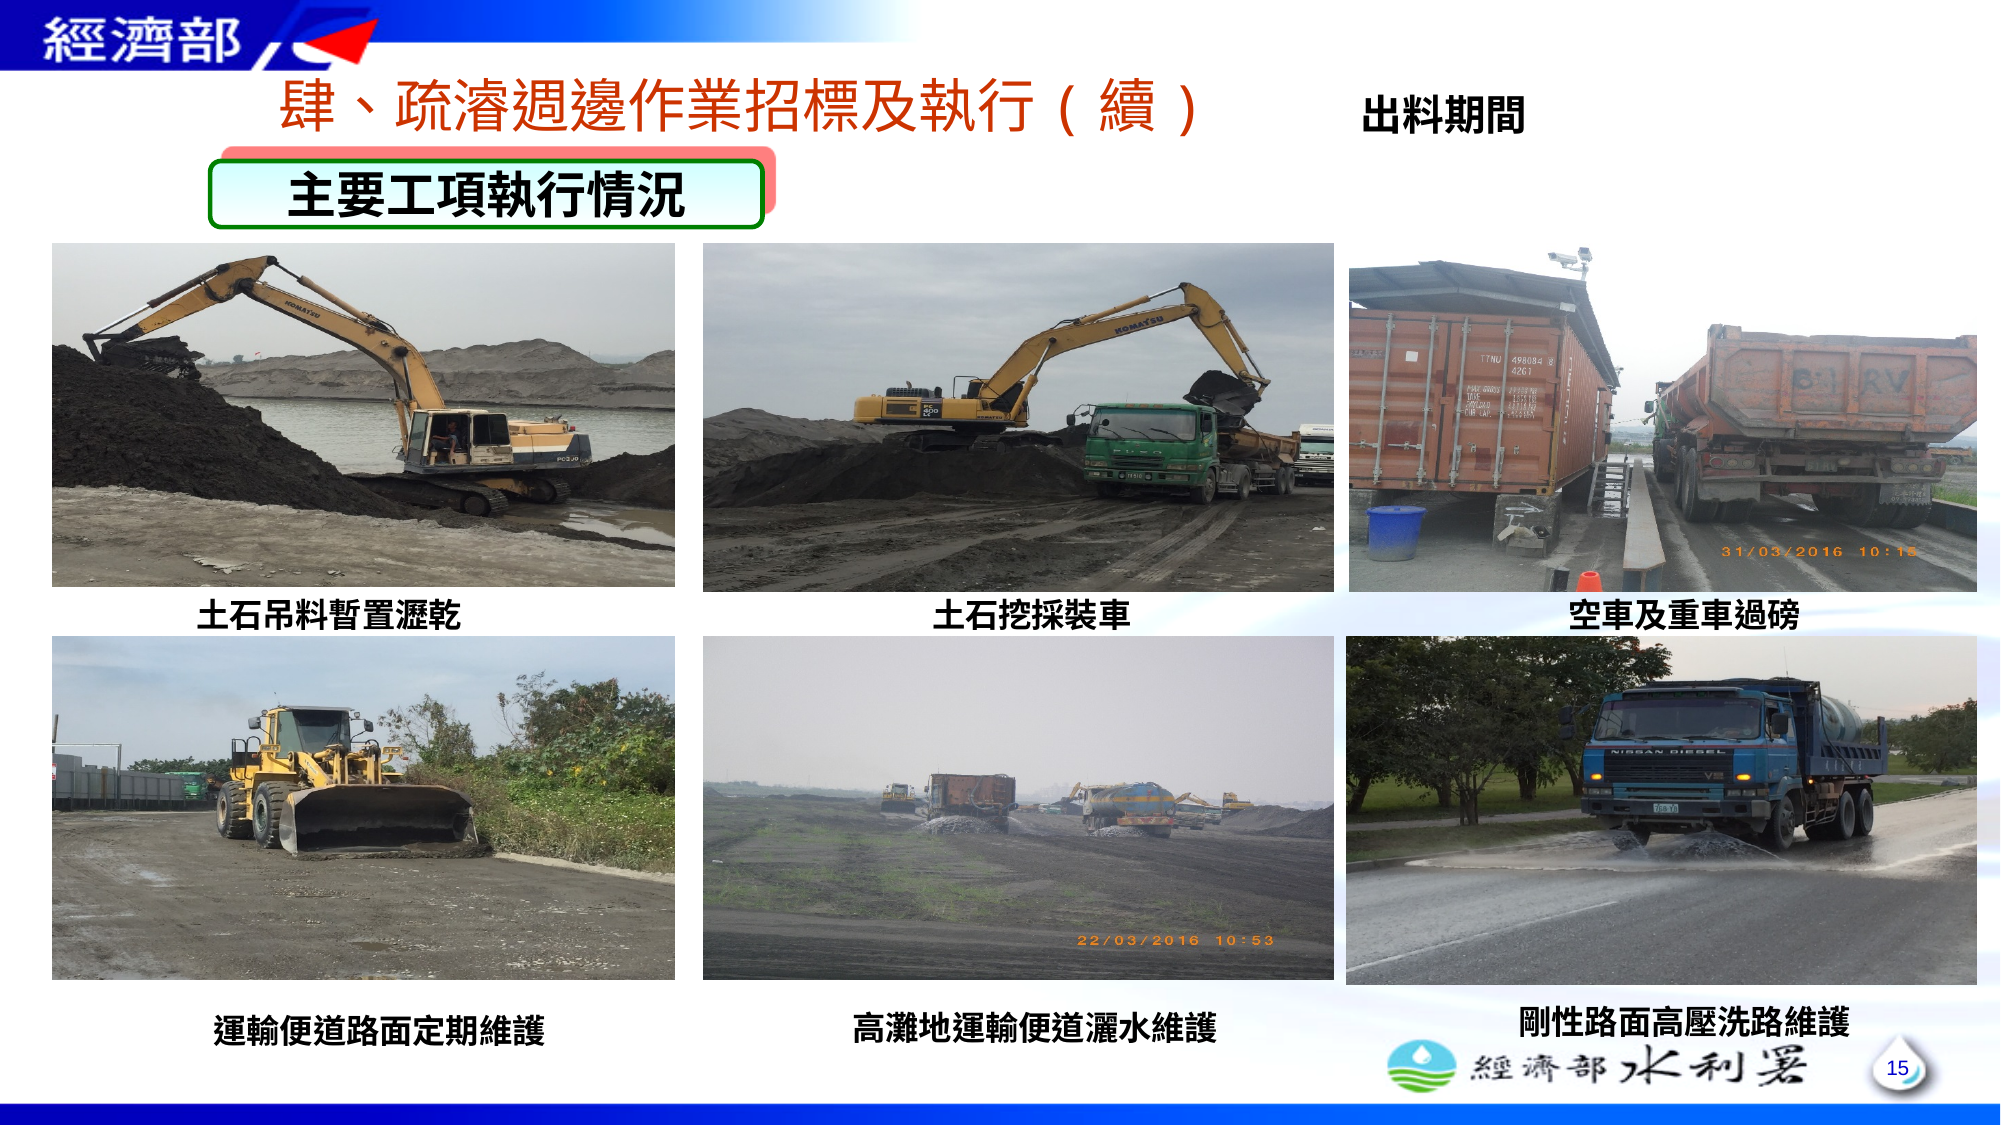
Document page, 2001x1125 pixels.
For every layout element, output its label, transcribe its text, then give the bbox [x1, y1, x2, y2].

text_box 主要工項執行情況 [210, 160, 763, 228]
text_box 高灘地運輸便道灑水維護 [712, 999, 1343, 1055]
text_box 土石挖採裝車 [716, 586, 1348, 642]
picture [52, 636, 675, 980]
picture [52, 243, 675, 587]
picture [703, 243, 1334, 592]
picture [1349, 243, 1977, 592]
text_box 肆、疏濬週邊作業招標及執行(續) [263, 75, 1609, 163]
picture [703, 636, 1334, 980]
text_box 土石吊料暫置瀝乾 [181, 587, 607, 636]
text_box 剛性路面高壓洗路維護 [1369, 993, 2000, 1050]
picture [1346, 636, 1977, 985]
text_box 出料期間 [1345, 41, 1977, 148]
text_box 運輸便道路面定期維護 [56, 1003, 688, 1059]
text_box 空車及重車過磅 [1369, 586, 2000, 642]
